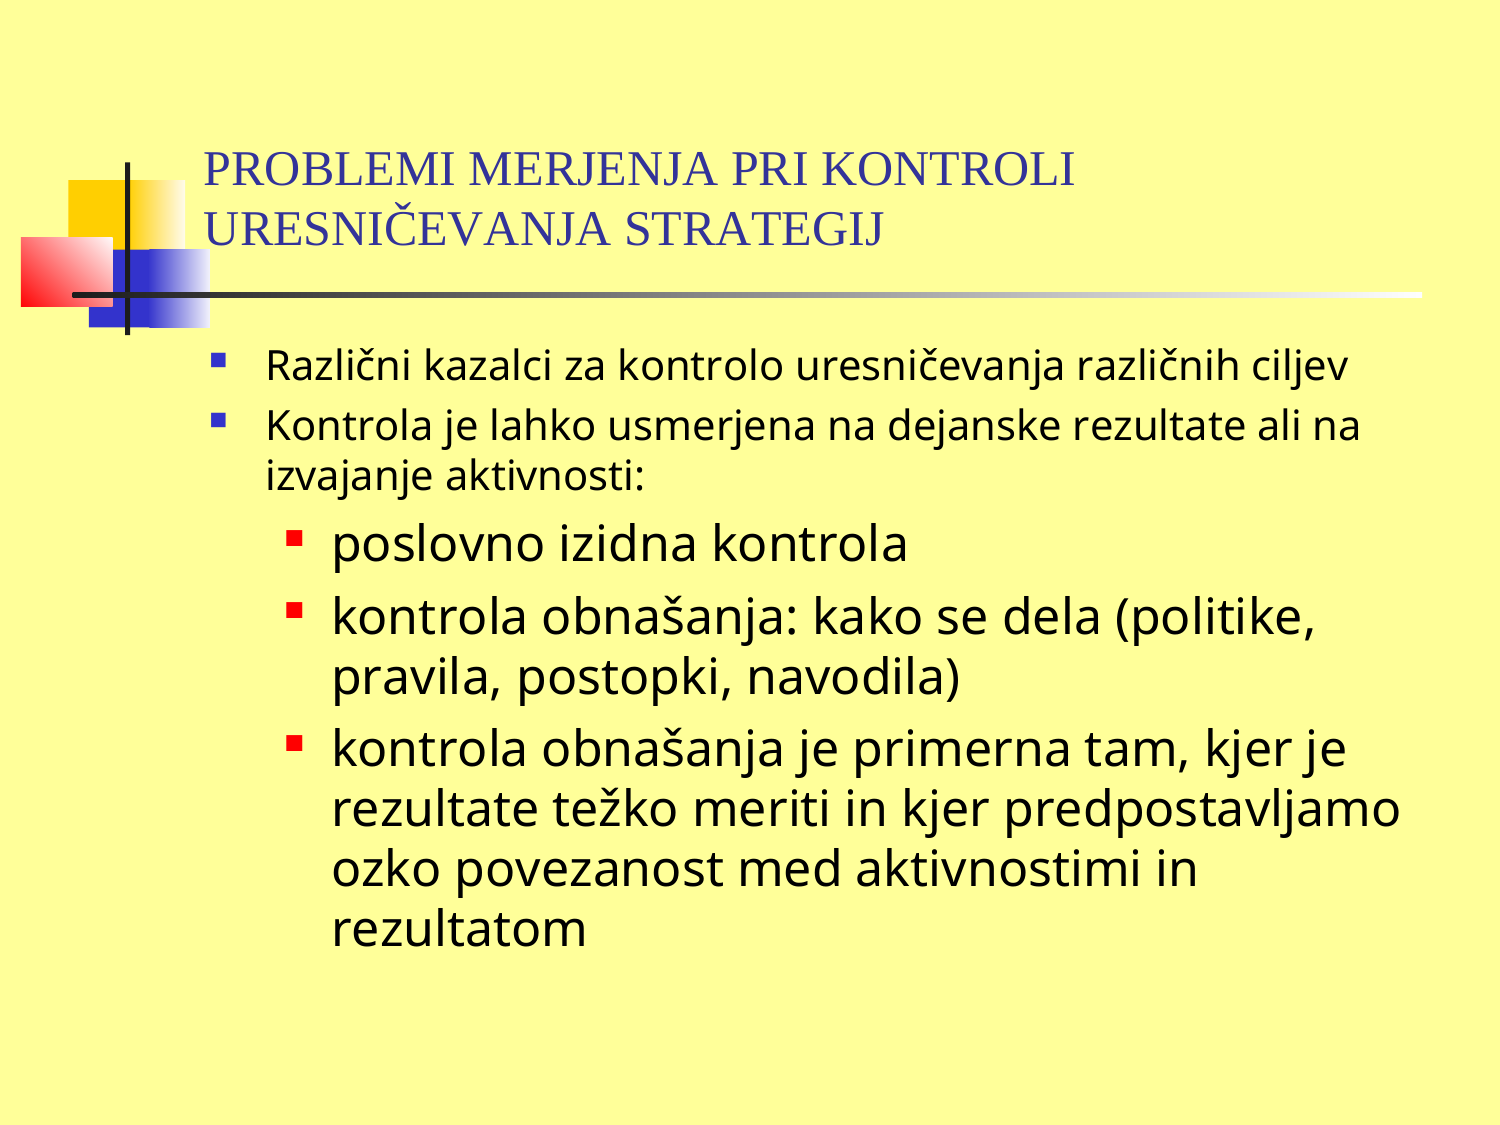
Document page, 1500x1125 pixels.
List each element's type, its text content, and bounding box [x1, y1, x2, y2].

list Različni kazalci za kontrolo uresničevanja različnih ciljev Kontrola je lahko usmerjena na dejanske rezultate ali na izvajanje aktivnosti: poslovno izidna kontrola kontrola obnašanja: kako se dela (politike, pravila, postopki, navodila) kontrola obnašanja je primerna tam, kjer je rezultate težko meriti in kjer predpostavljamo ozko povezanost med aktivnostimi in rezultatom [193, 331, 1469, 1007]
title PROBLEMI MERJENJA PRI KONTROLI URESNIČEVANJA STRATEGIJ [188, 101, 1468, 289]
